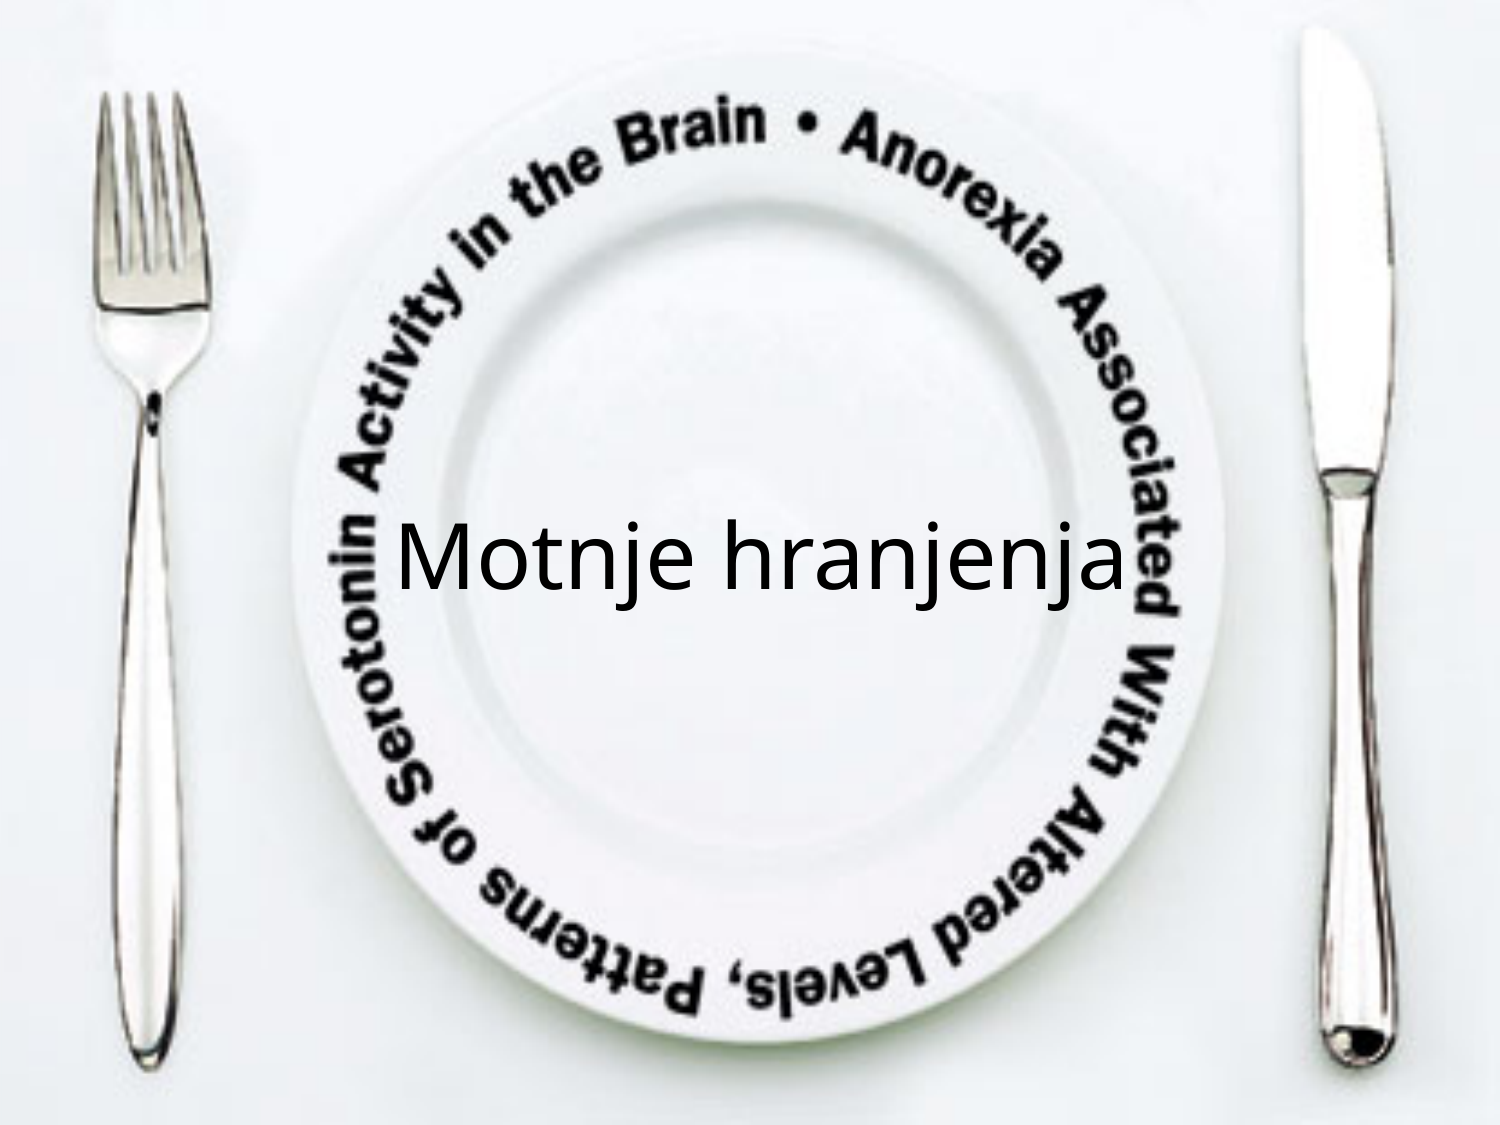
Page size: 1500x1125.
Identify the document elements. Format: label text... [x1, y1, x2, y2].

picture [0, 0, 1500, 1125]
title Motnje hranjenja [123, 432, 1399, 674]
subtitle [230, 657, 1281, 945]
